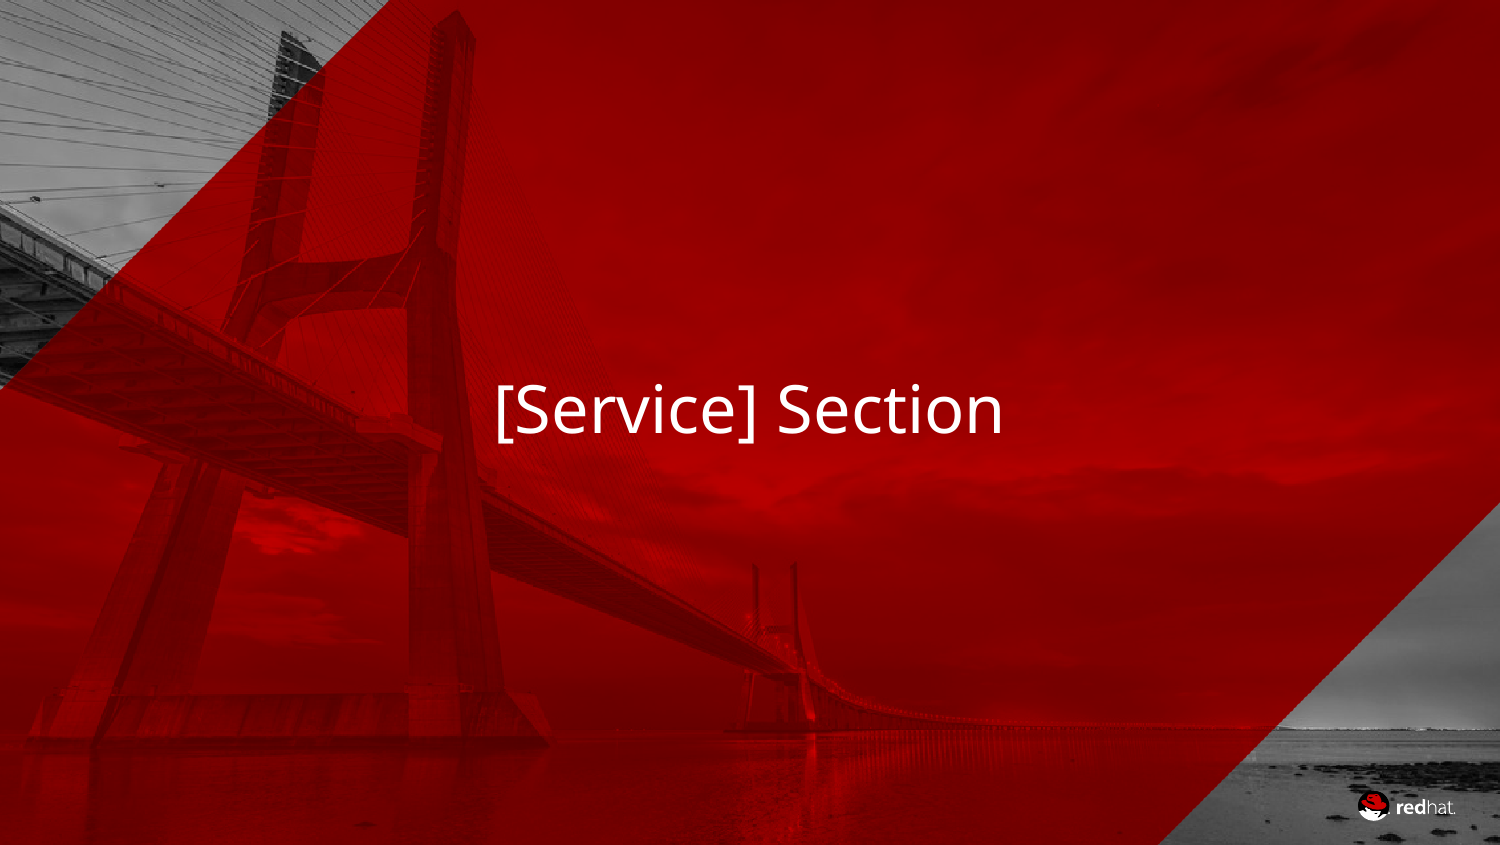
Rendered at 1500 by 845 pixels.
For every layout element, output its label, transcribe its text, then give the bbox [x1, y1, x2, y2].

title [Service] Section [112, 330, 1388, 486]
picture [0, 0, 1500, 845]
